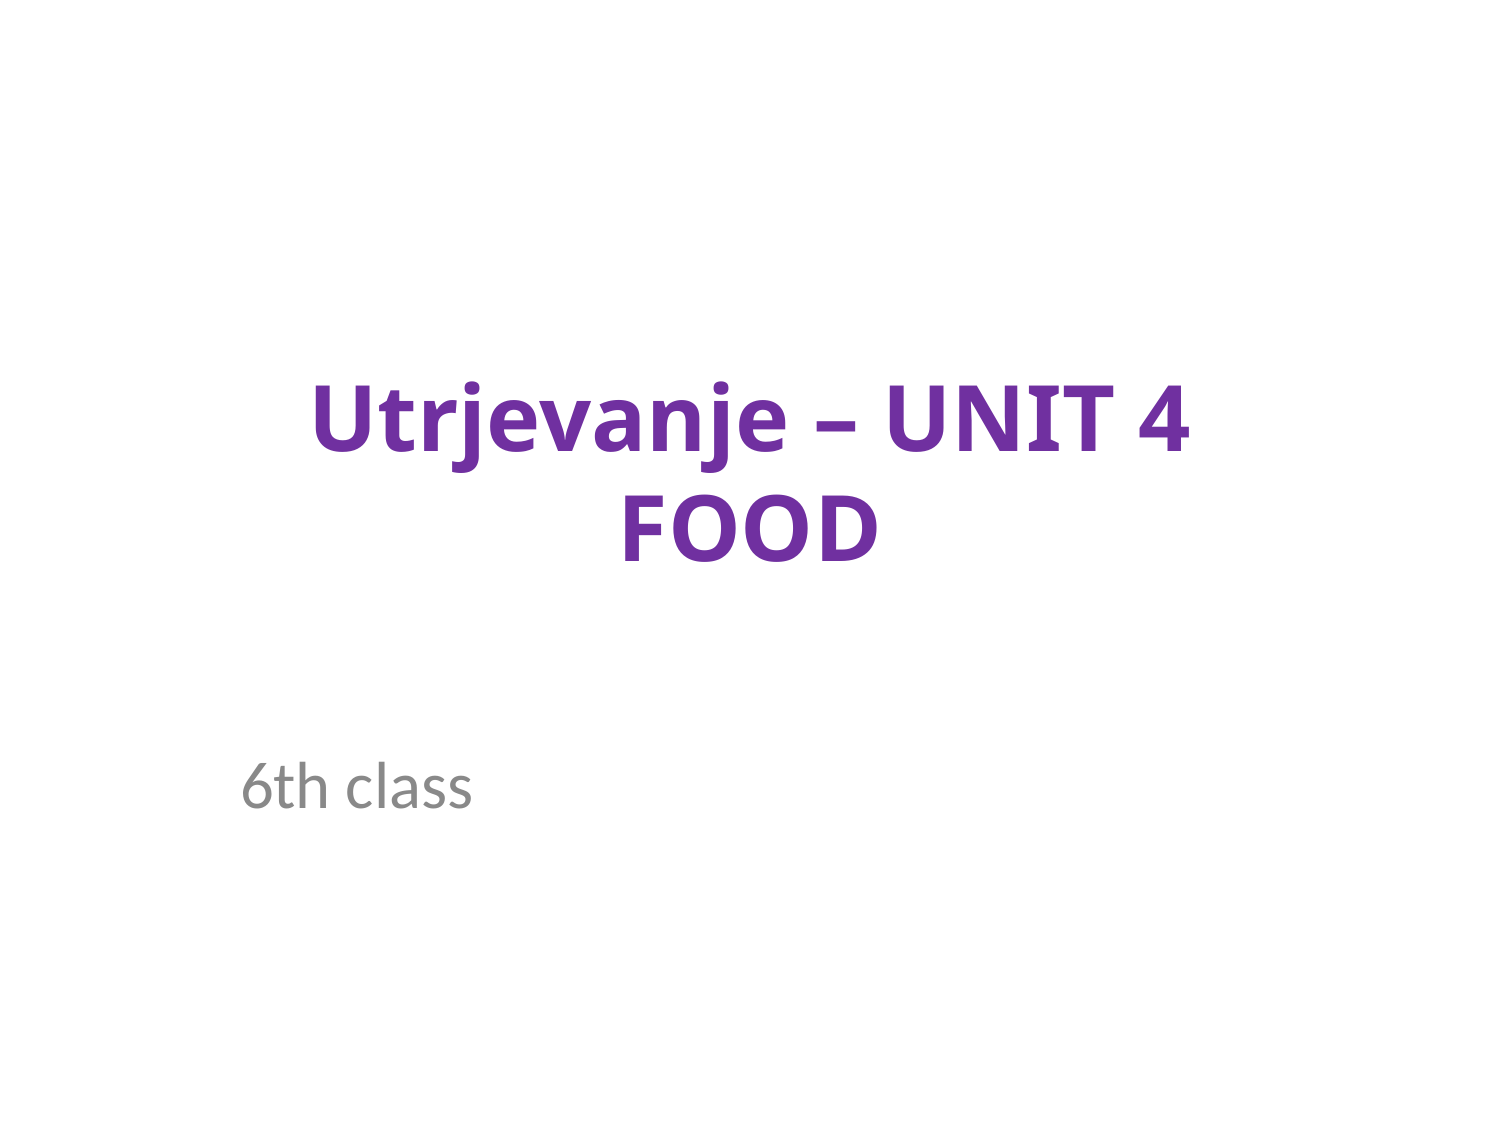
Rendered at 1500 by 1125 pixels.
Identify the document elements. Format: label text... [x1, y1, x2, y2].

title Utrjevanje – UNIT 4 FOOD [112, 349, 1388, 591]
subtitle 6th class [225, 637, 1276, 925]
